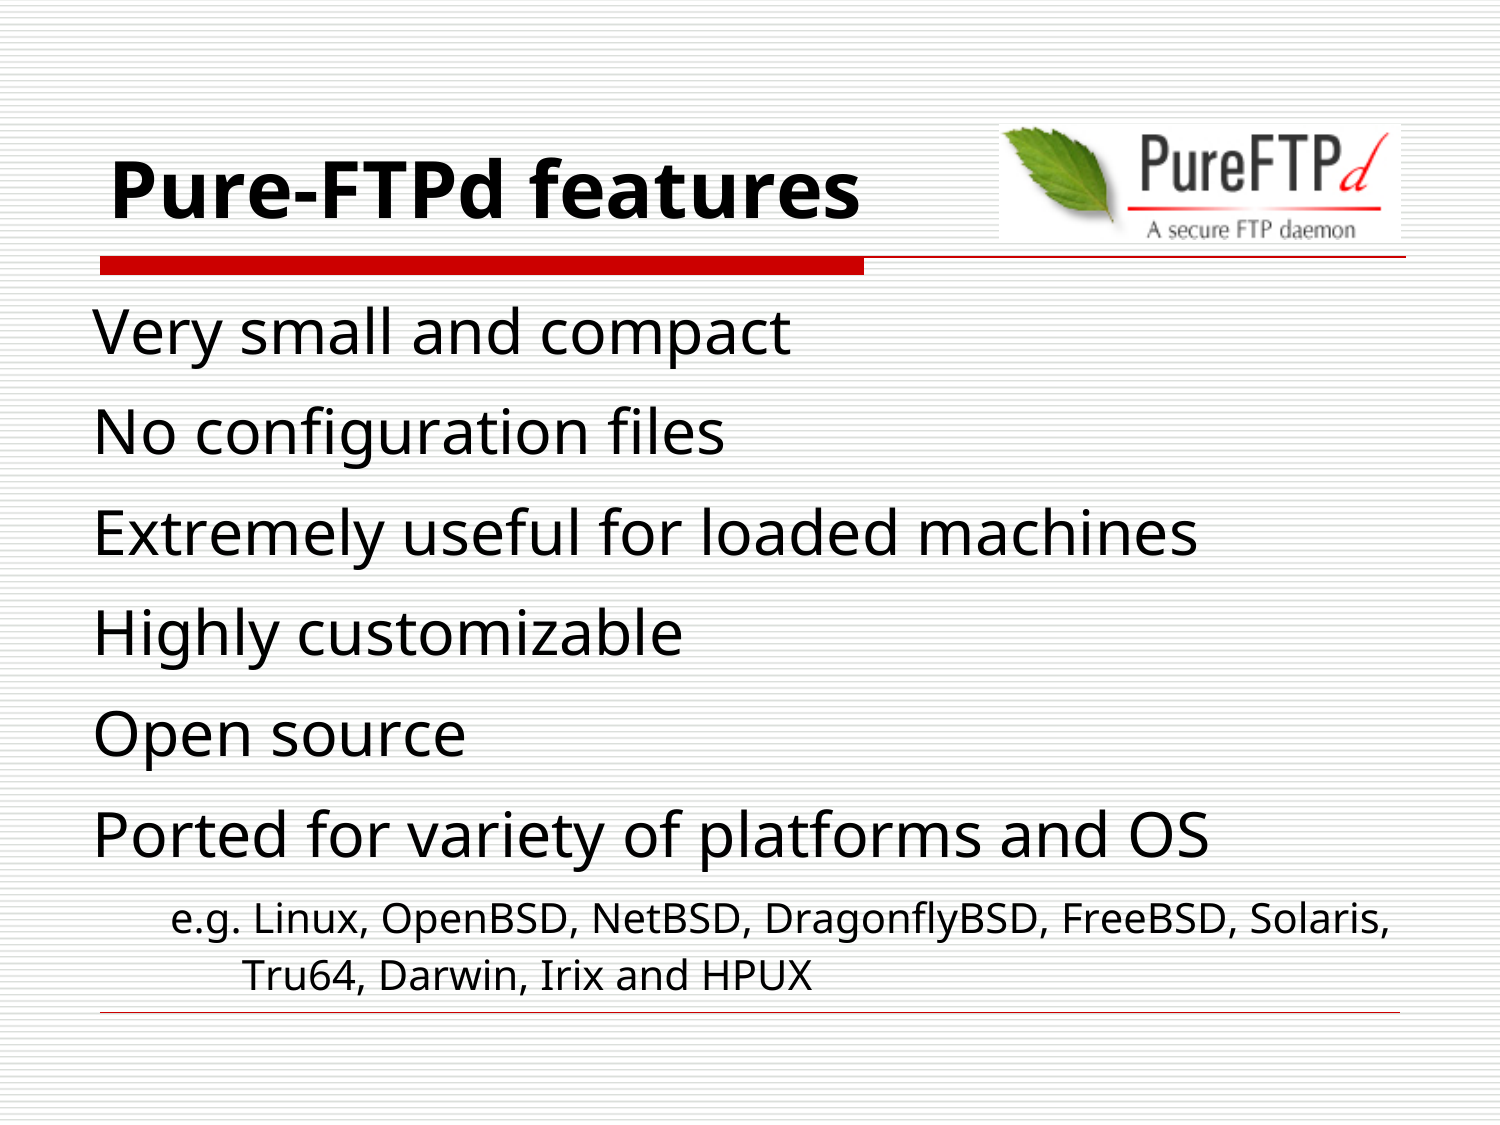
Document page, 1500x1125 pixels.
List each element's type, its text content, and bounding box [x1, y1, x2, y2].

list Very small and compact No configuration files Extremely useful for loaded machines Highly customizable Open source Ported for variety of platforms and OS e.g. Linux, OpenBSD, NetBSD, DragonflyBSD, FreeBSD, Solaris, Tru64, Darwin, Irix and HPUX [92, 287, 1406, 988]
picture [0, 0, 1500, 1125]
title Pure-FTPd features [94, 49, 1407, 250]
